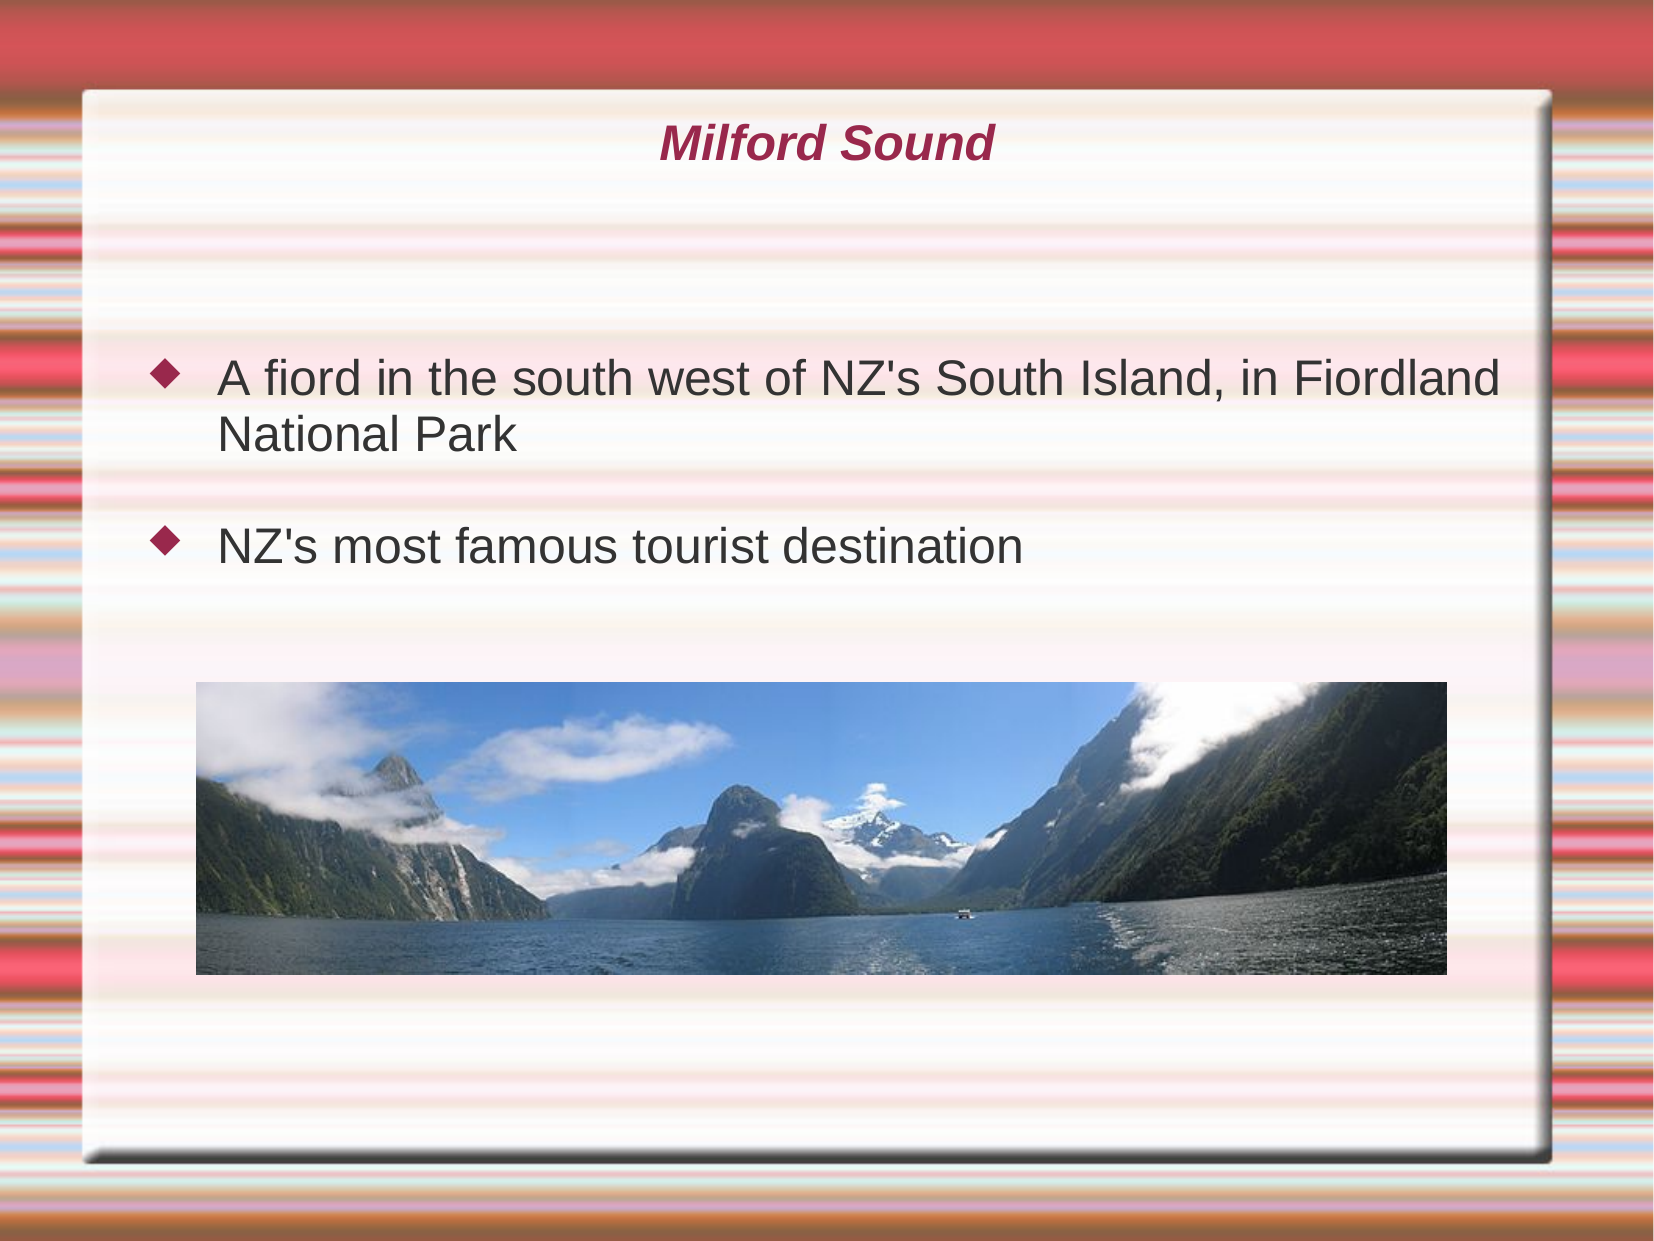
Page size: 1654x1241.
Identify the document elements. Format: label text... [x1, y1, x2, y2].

picture [0, 0, 1654, 1241]
title Milford Sound [121, 50, 1534, 237]
list A fiord in the south west of NZ's South Island, in Fiordland National Park NZ's most famous tourist destination [134, 350, 1536, 1133]
